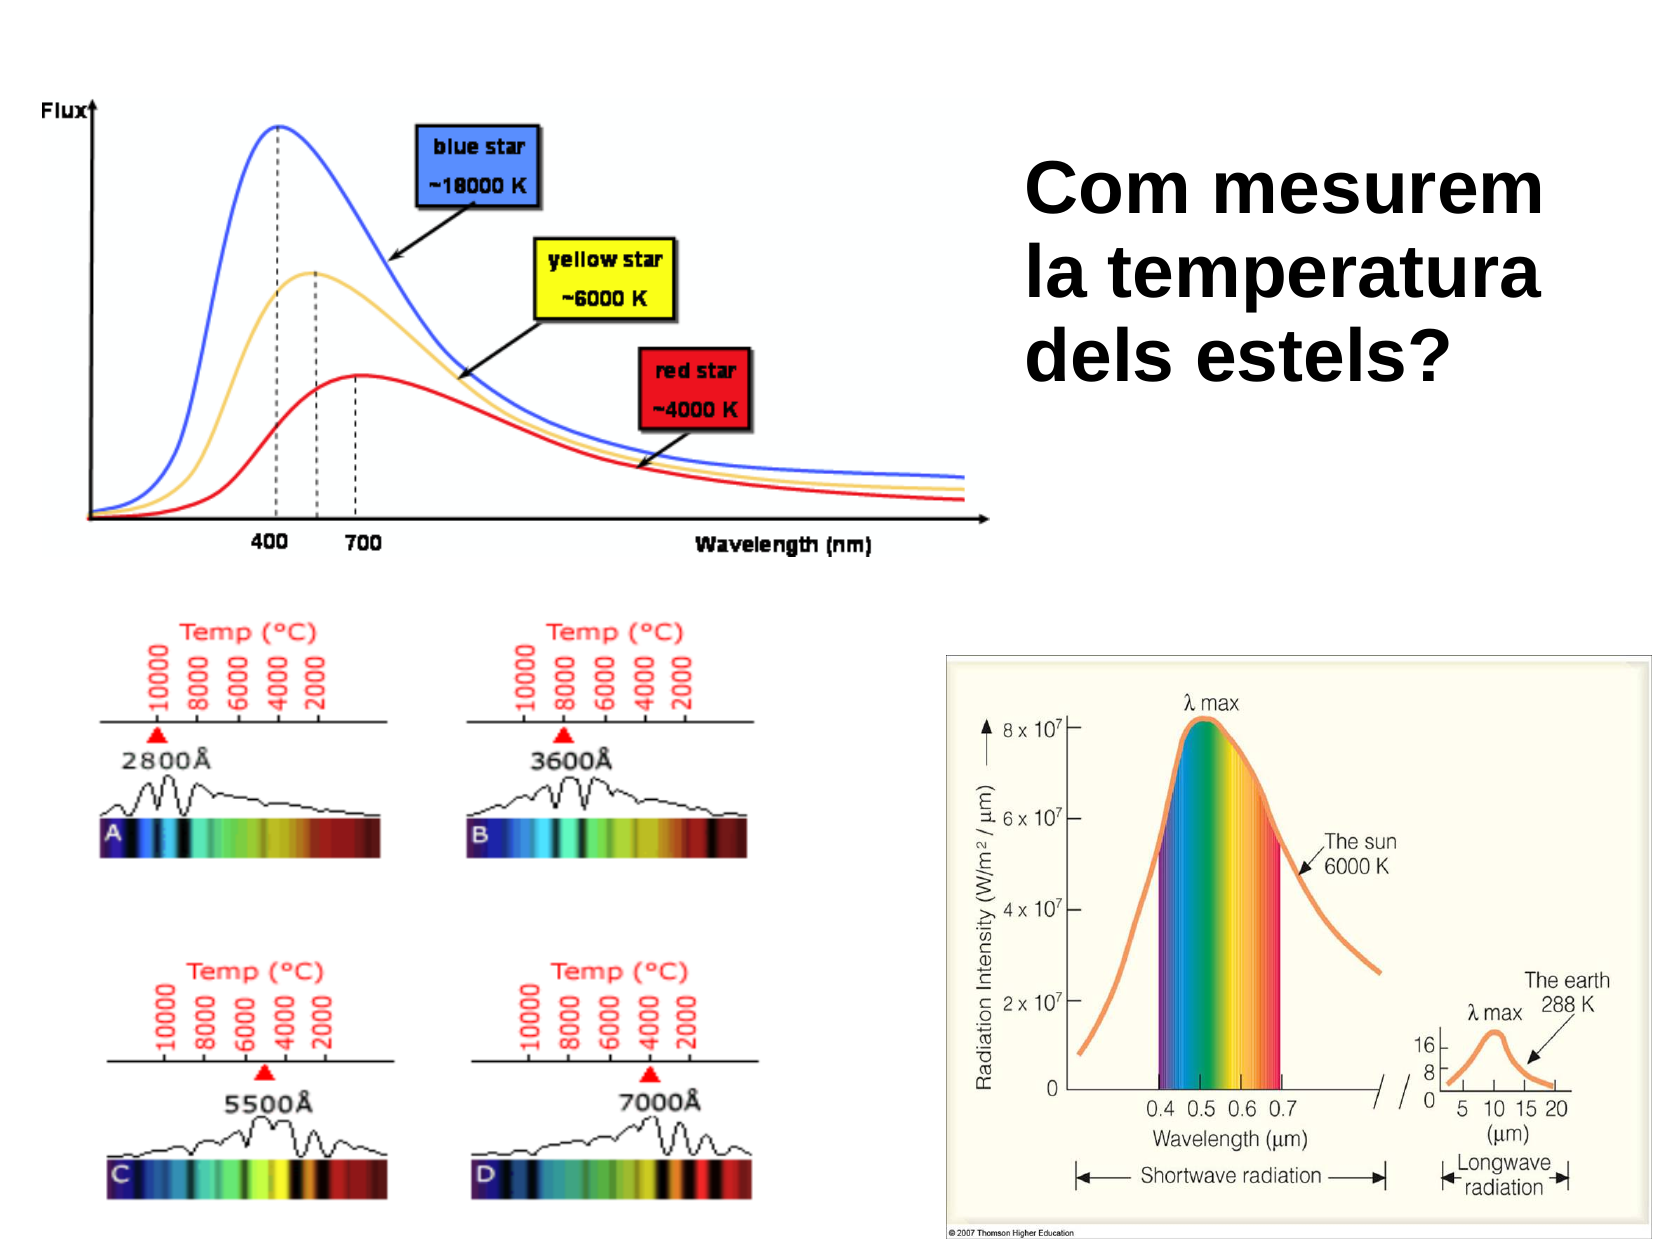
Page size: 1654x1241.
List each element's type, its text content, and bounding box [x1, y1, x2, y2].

text_box Com mesurem la temperatura dels estels? [1009, 138, 1588, 405]
picture [946, 655, 1652, 1240]
picture [70, 584, 784, 1216]
picture [42, 98, 990, 557]
